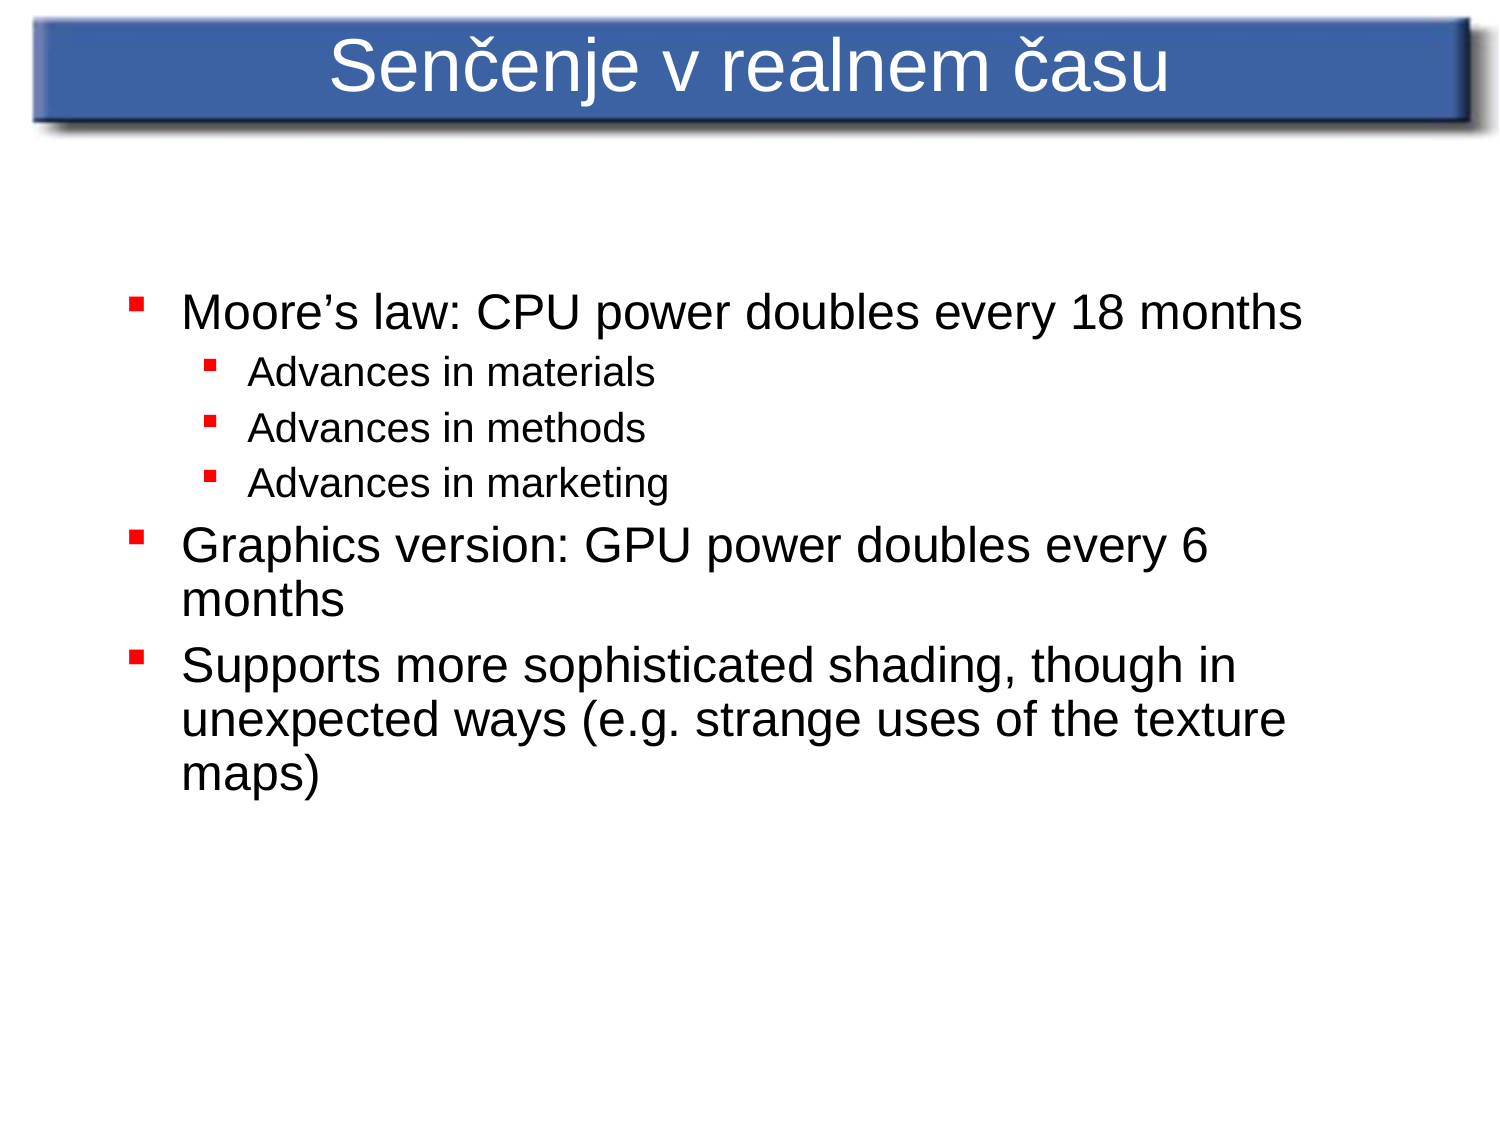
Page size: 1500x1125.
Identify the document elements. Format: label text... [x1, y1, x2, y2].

picture [31, 115, 1499, 142]
title Senčenje v realnem času [0, 0, 1500, 115]
list Moore’s law: CPU power doubles every 18 months Advances in materials Advances in methods Advances in marketing Graphics version: GPU power doubles every 6 months Supports more sophisticated shading, though in unexpected ways (e.g. strange uses of the texture maps) [110, 278, 1386, 954]
